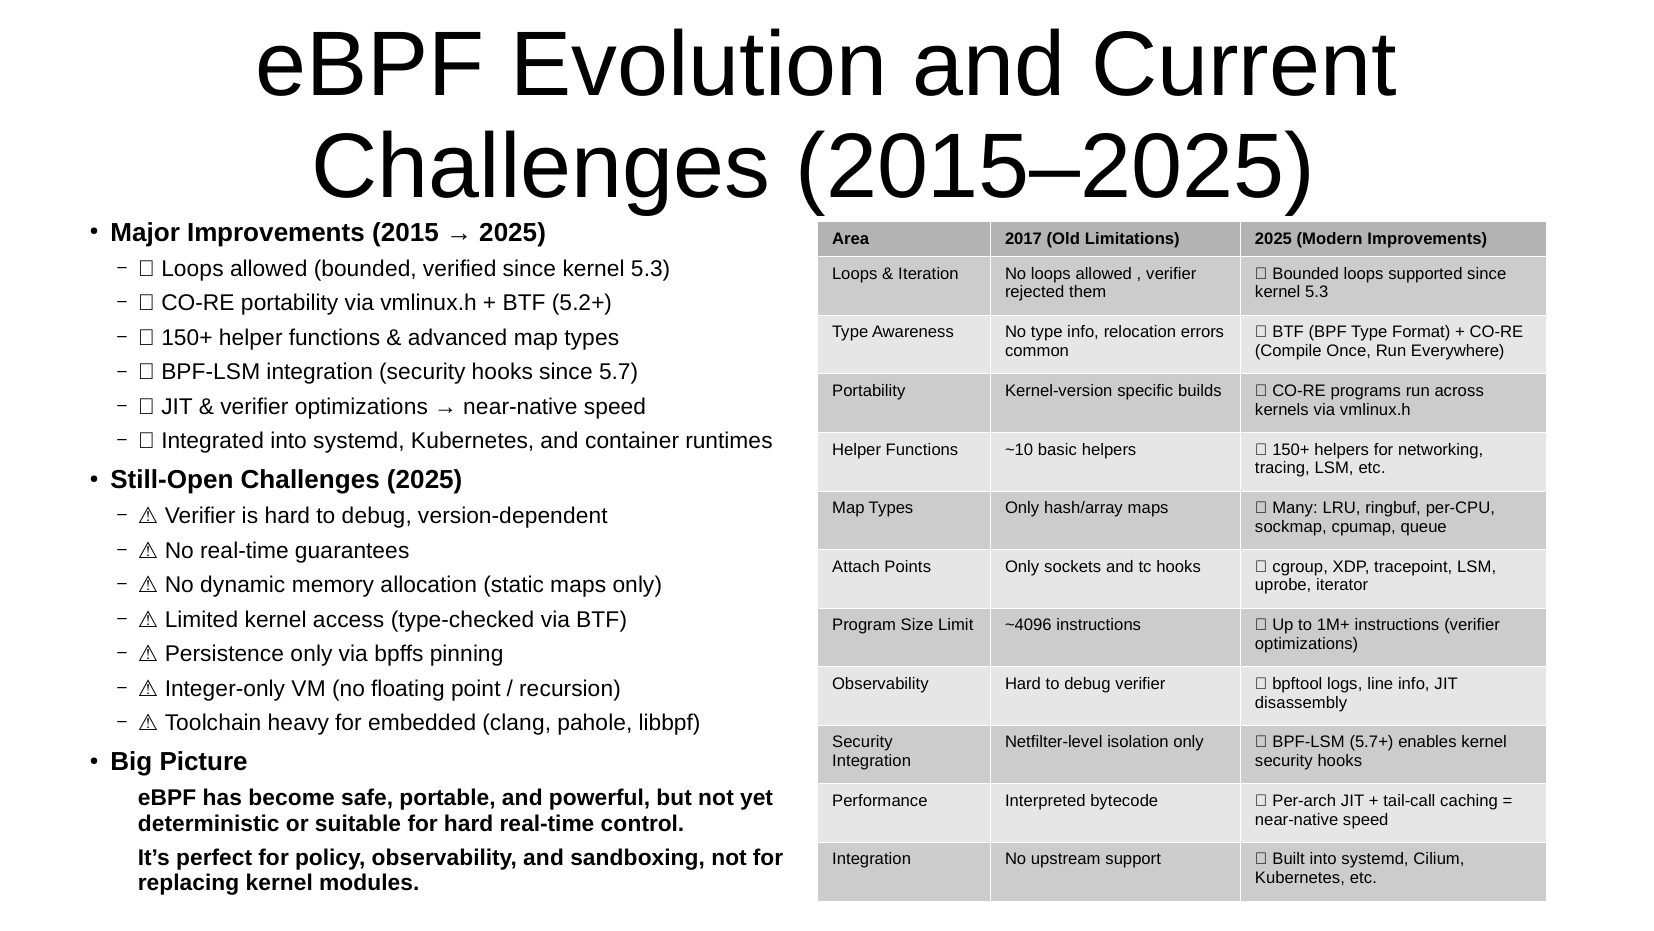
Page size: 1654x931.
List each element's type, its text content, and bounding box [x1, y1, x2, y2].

table_cell Only hash/array maps [991, 492, 1240, 549]
table_cell ✅ CO-RE programs run across kernels via vmlinux.h [1241, 374, 1546, 432]
table_cell ~10 basic helpers [991, 433, 1240, 491]
table_cell ✅ Built into systemd, Cilium, Kubernetes, etc. [1241, 843, 1546, 901]
list Major Improvements (2015 → 2025) ✅ Loops allowed (bounded, verified since kernel 5.3) ✅ CO-RE portability via vmlinux.h + BTF (5.2+) ✅ 150+ helper functions & advanced map types ✅ BPF-LSM integration (security hooks since 5.7) ✅ JIT & verifier optimizations → near-native speed ✅ Integrated into systemd, Kubernetes, and container runtimes Still-Open Challenges (2025) ⚠️ Verifier is hard to debug, version-dependent ⚠️ No real-time guarantees ⚠️ No dynamic memory allocation (static maps only) ⚠️ Limited kernel access (type-checked via BTF) ⚠️ Persistence only via bpffs pinning ⚠️ Integer-only VM (no floating point / recursion) ⚠️ Toolchain heavy for embedded (clang, pahole, libbpf) Big Picture eBPF has become safe, portable, and powerful, but not yet deterministic or suitable for hard real-time control. It’s perfect for policy, observability, and sandboxing, not for replacing kernel modules. [82, 217, 863, 901]
table_cell No type info, relocation errors common [991, 316, 1240, 373]
table_cell Attach Points [818, 550, 990, 608]
table_cell ✅ BTF (BPF Type Format) + CO-RE (Compile Once, Run Everywhere) [1241, 316, 1546, 373]
table_cell Only sockets and tc hooks [991, 550, 1240, 608]
table_cell ✅ Many: LRU, ringbuf, per-CPU, sockmap, cpumap, queue [1241, 492, 1546, 549]
table_cell No upstream support [991, 843, 1240, 901]
title eBPF Evolution and Current Challenges (2015–2025) [82, 12, 1571, 218]
table_cell Netfilter-level isolation only [991, 726, 1240, 783]
table_cell ✅ cgroup, XDP, tracepoint, LSM, uprobe, iterator [1241, 550, 1546, 608]
table_cell ✅ Per-arch JIT + tail-call caching = near-native speed [1241, 784, 1546, 842]
table_cell ✅ Bounded loops supported since kernel 5.3 [1241, 257, 1546, 315]
table_cell Kernel-version specific builds [991, 374, 1240, 432]
table_cell Observability [818, 667, 990, 725]
table_cell Integration [818, 843, 990, 901]
table_header 2025 (Modern Improvements) [1241, 222, 1546, 256]
table_cell ✅ BPF-LSM (5.7+) enables kernel security hooks [1241, 726, 1546, 783]
table_cell Performance [818, 784, 990, 842]
table_cell Portability [818, 374, 990, 432]
table_cell Interpreted bytecode [991, 784, 1240, 842]
table_cell No loops allowed , verifier rejected them [991, 257, 1240, 315]
table_cell Map Types [818, 492, 990, 549]
table_cell Program Size Limit [818, 609, 990, 666]
table_cell ✅ bpftool logs, line info, JIT disassembly [1241, 667, 1546, 725]
table_header Area [818, 222, 990, 256]
table_cell ~4096 instructions [991, 609, 1240, 666]
table_cell Security Integration [818, 726, 990, 783]
table_cell ✅ Up to 1M+ instructions (verifier optimizations) [1241, 609, 1546, 666]
table_cell Type Awareness [818, 316, 990, 373]
table_cell Hard to debug verifier [991, 667, 1240, 725]
table_header 2017 (Old Limitations) [991, 222, 1240, 256]
table_cell ✅ 150+ helpers for networking, tracing, LSM, etc. [1241, 433, 1546, 491]
table_cell Loops & Iteration [818, 257, 990, 315]
table_cell Helper Functions [818, 433, 990, 491]
